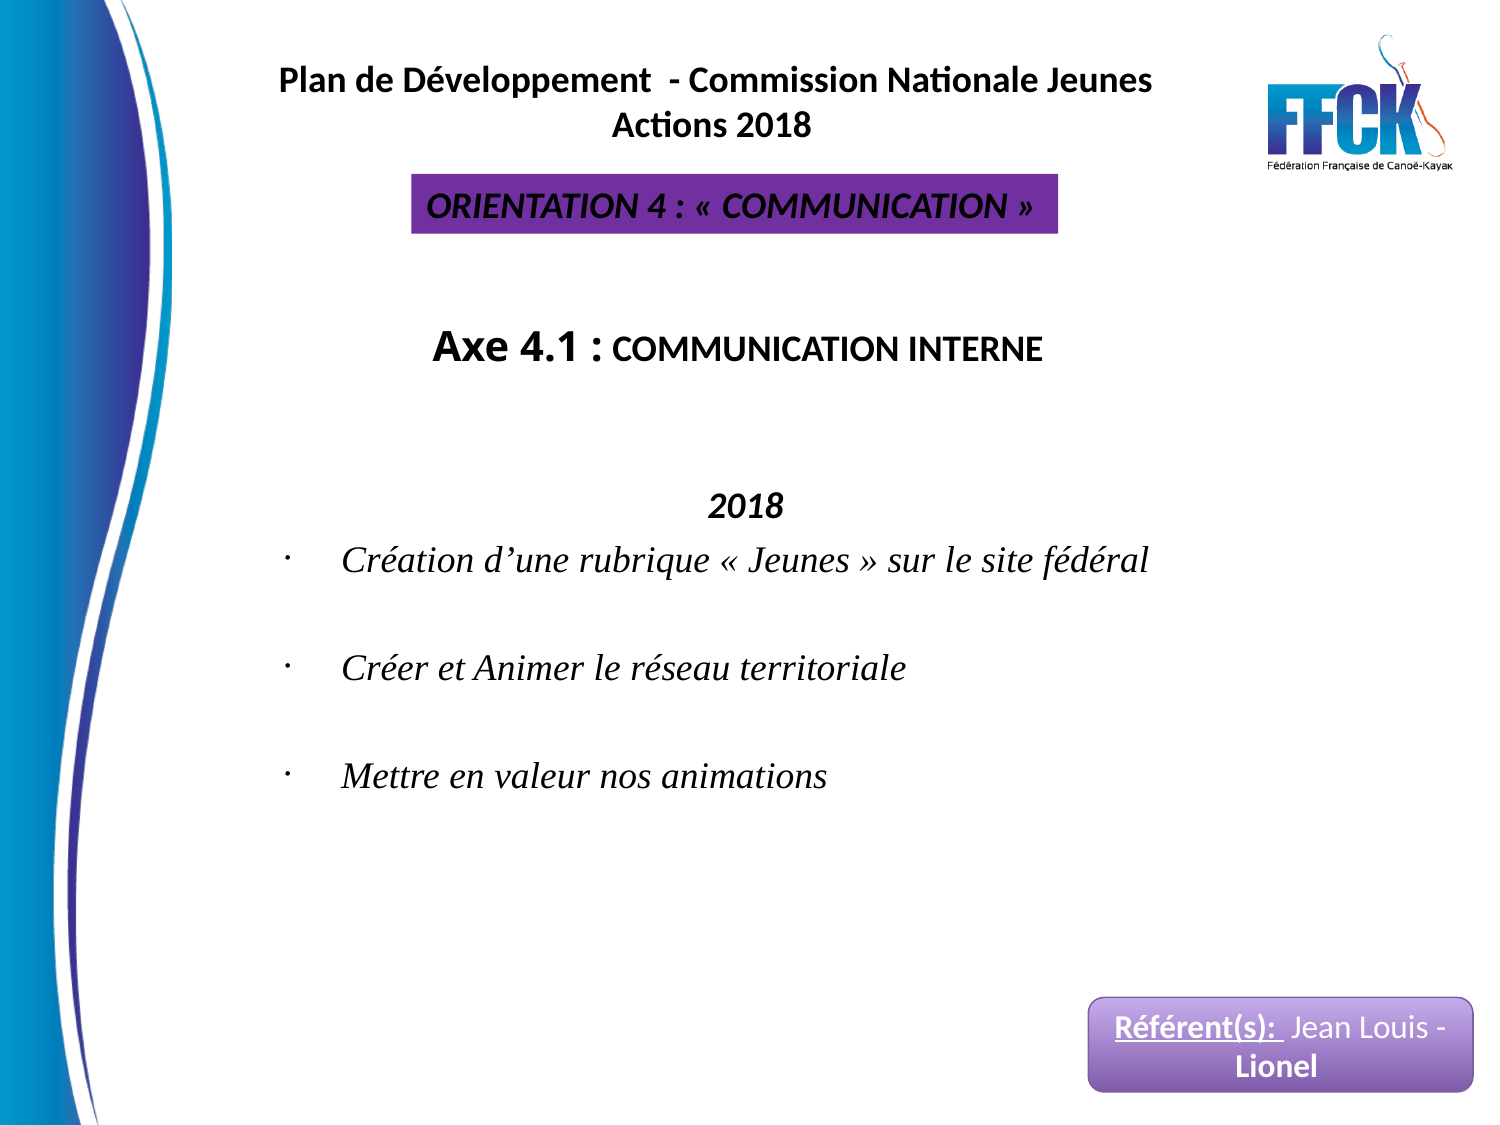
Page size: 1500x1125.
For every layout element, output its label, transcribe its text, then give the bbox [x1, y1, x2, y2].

text_box Plan de Développement - Commission Nationale Jeunes Actions 2018 [200, 47, 1232, 153]
picture [54, 0, 172, 1125]
picture [1256, 27, 1464, 178]
text_box Référent(s): Jean Louis - Lionel [1088, 997, 1474, 1092]
text_box 2018 Création d’une rubrique « Jeunes » sur le site fédéral Créer et Animer le réseau territoriale Mettre en valeur nos animations [269, 464, 1221, 804]
text_box ORIENTATION 4 : « COMMUNICATION » [411, 173, 1059, 234]
text_box Axe 4.1 : COMMUNICATION INTERNE [417, 304, 1059, 378]
